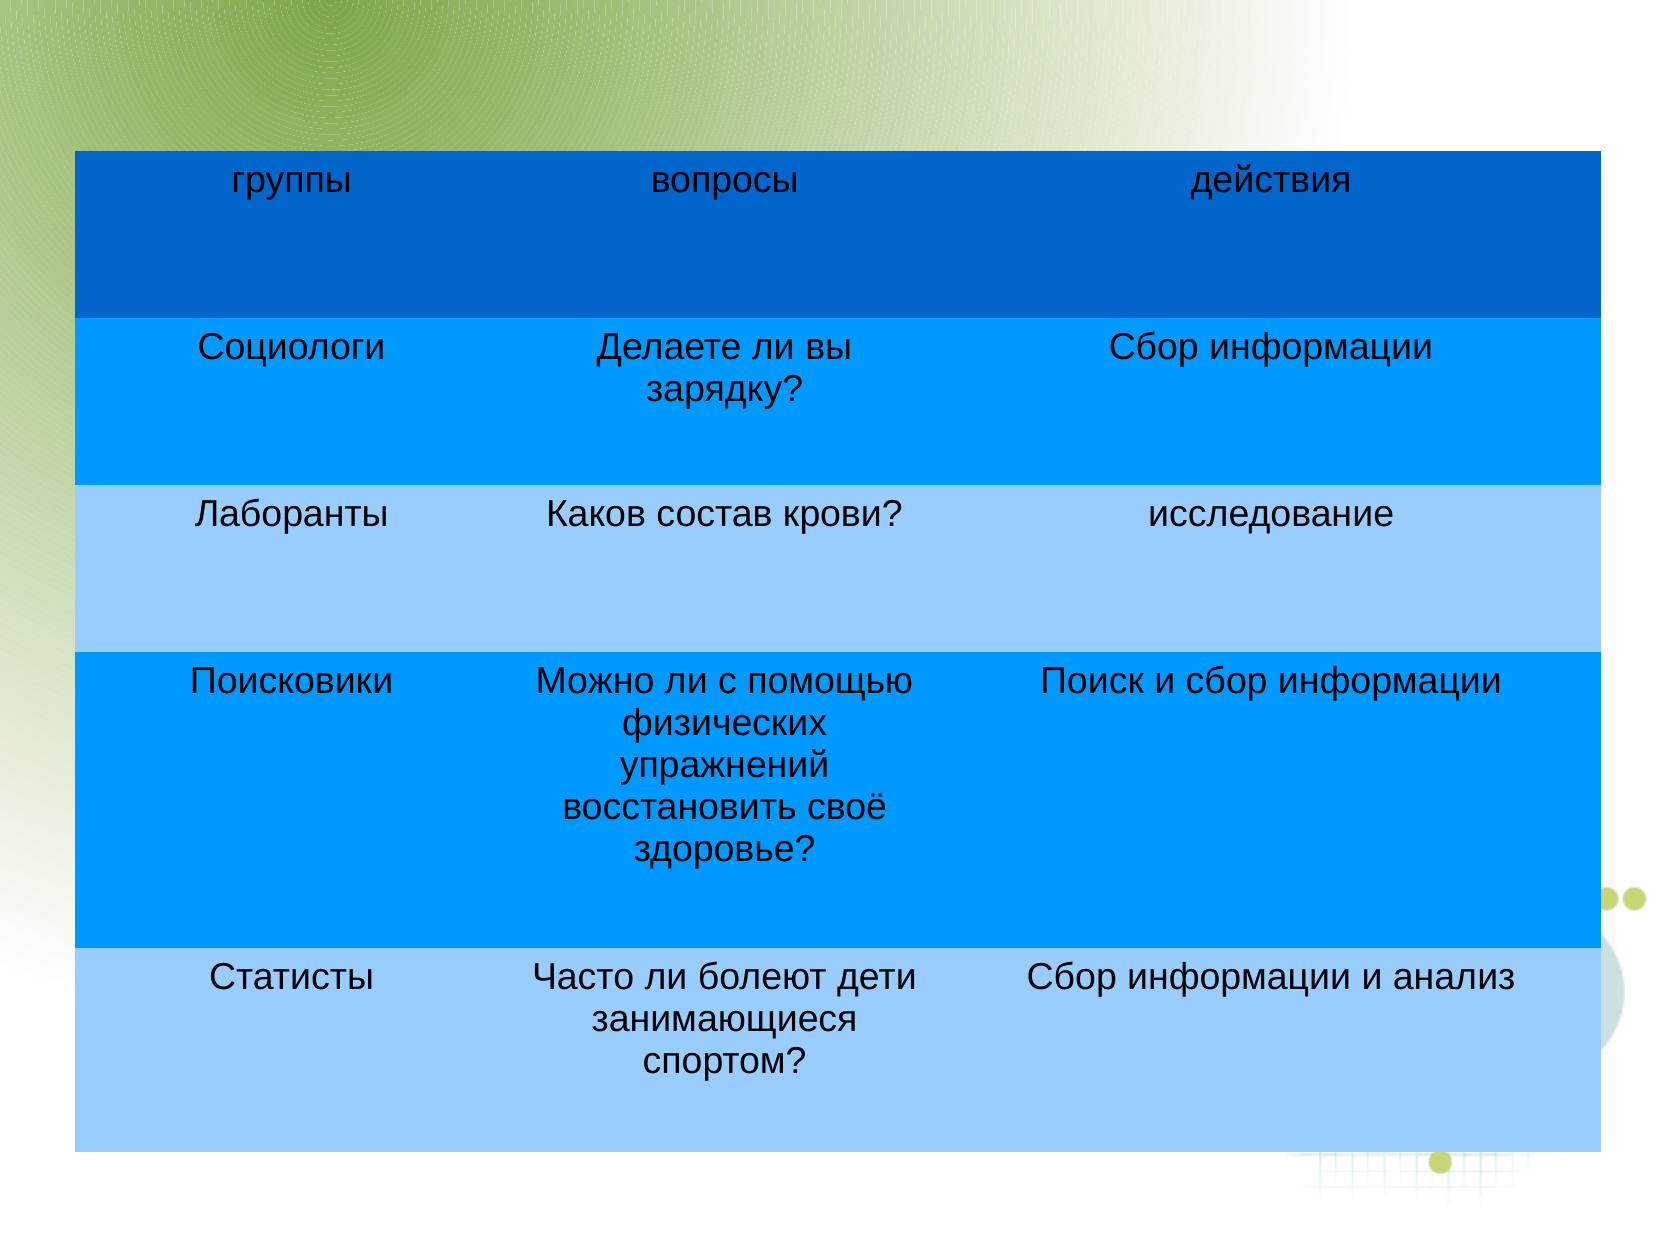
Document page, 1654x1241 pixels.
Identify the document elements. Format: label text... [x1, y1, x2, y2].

table_cell Поиск и сбор информации [941, 652, 1601, 948]
picture [1224, 792, 1654, 1211]
table_cell Делаете ли вы зарядку? [508, 318, 941, 485]
table_cell Сбор информации [941, 318, 1601, 485]
table_cell Можно ли с помощью физических упражнений восстановить своё здоровье? [508, 652, 941, 948]
table_cell Социологи [75, 318, 508, 485]
table_cell Статисты [75, 948, 508, 1152]
table_cell Лаборанты [75, 485, 508, 652]
table_header группы [75, 151, 508, 318]
table_cell Каков состав крови? [508, 485, 941, 652]
table_cell исследование [941, 485, 1601, 652]
table_cell Сбор информации и анализ [941, 948, 1601, 1152]
table_header действия [941, 151, 1601, 318]
table_cell Поисковики [75, 652, 508, 948]
table_header вопросы [508, 151, 941, 318]
table_cell Часто ли болеют дети занимающиеся спортом? [508, 948, 941, 1152]
